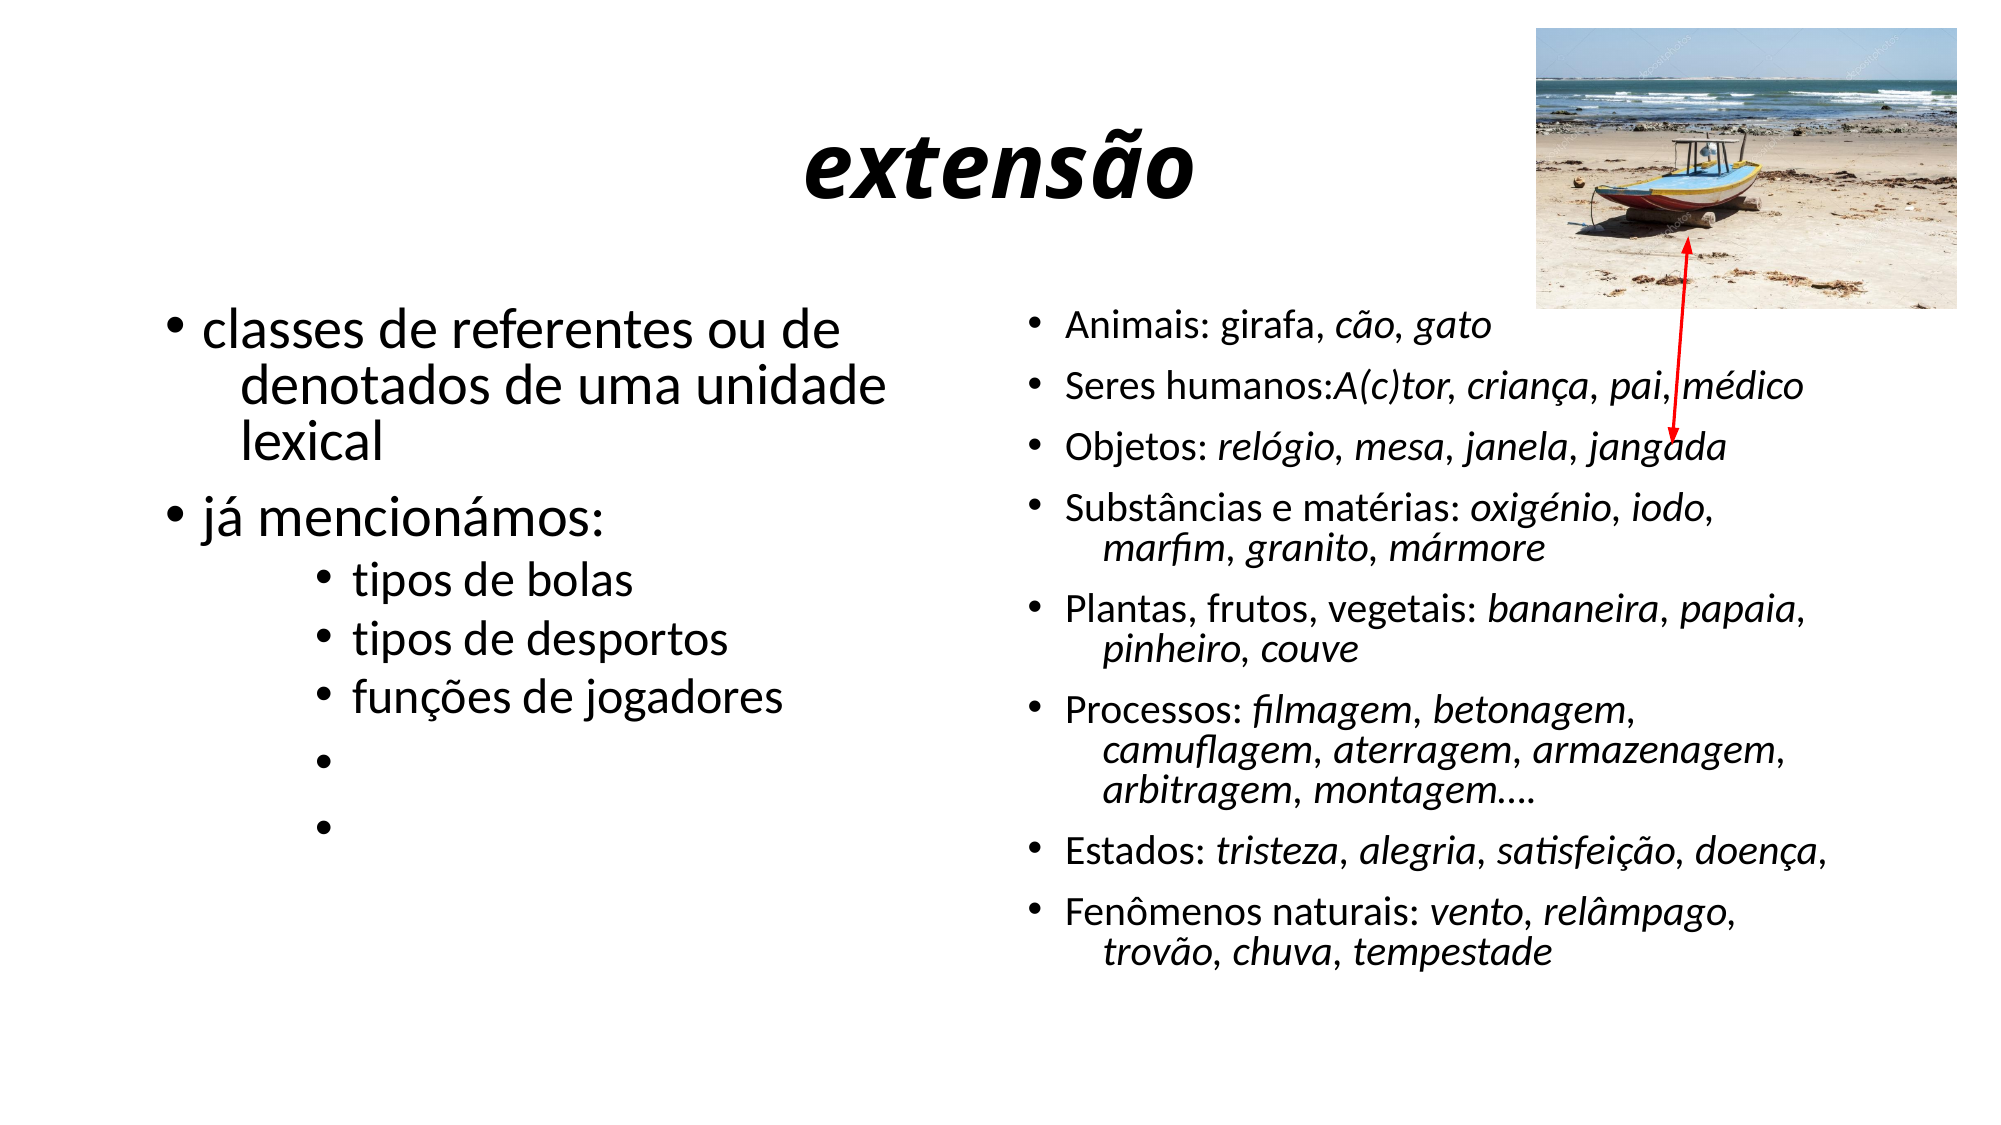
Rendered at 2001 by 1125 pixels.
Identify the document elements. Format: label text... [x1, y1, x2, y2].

list classes de referentes ou de denotados de uma unidade lexical já mencionámos: tipos de bolas tipos de desportos funções de jogadores [150, 296, 1000, 1011]
picture [1536, 28, 1957, 309]
title extensão [137, 59, 1863, 278]
list Animais: girafa, cão, gato Seres humanos:A(c)tor, criança, pai, médico Objetos: relógio, mesa, janela, jangada Substâncias e matérias: oxigénio, iodo, marfim, granito, mármore Plantas, frutos, vegetais: bananeira, papaia, pinheiro, couve Processos: filmagem, betonagem, camuflagem, aterragem, armazenagem, arbitragem, montagem…. Estados: tristeza, alegria, satisfeição, doença, Fenômenos naturais: vento, relâmpago, trovão, chuva, tempestade [1012, 299, 1863, 1014]
picture [1536, 278, 1683, 299]
